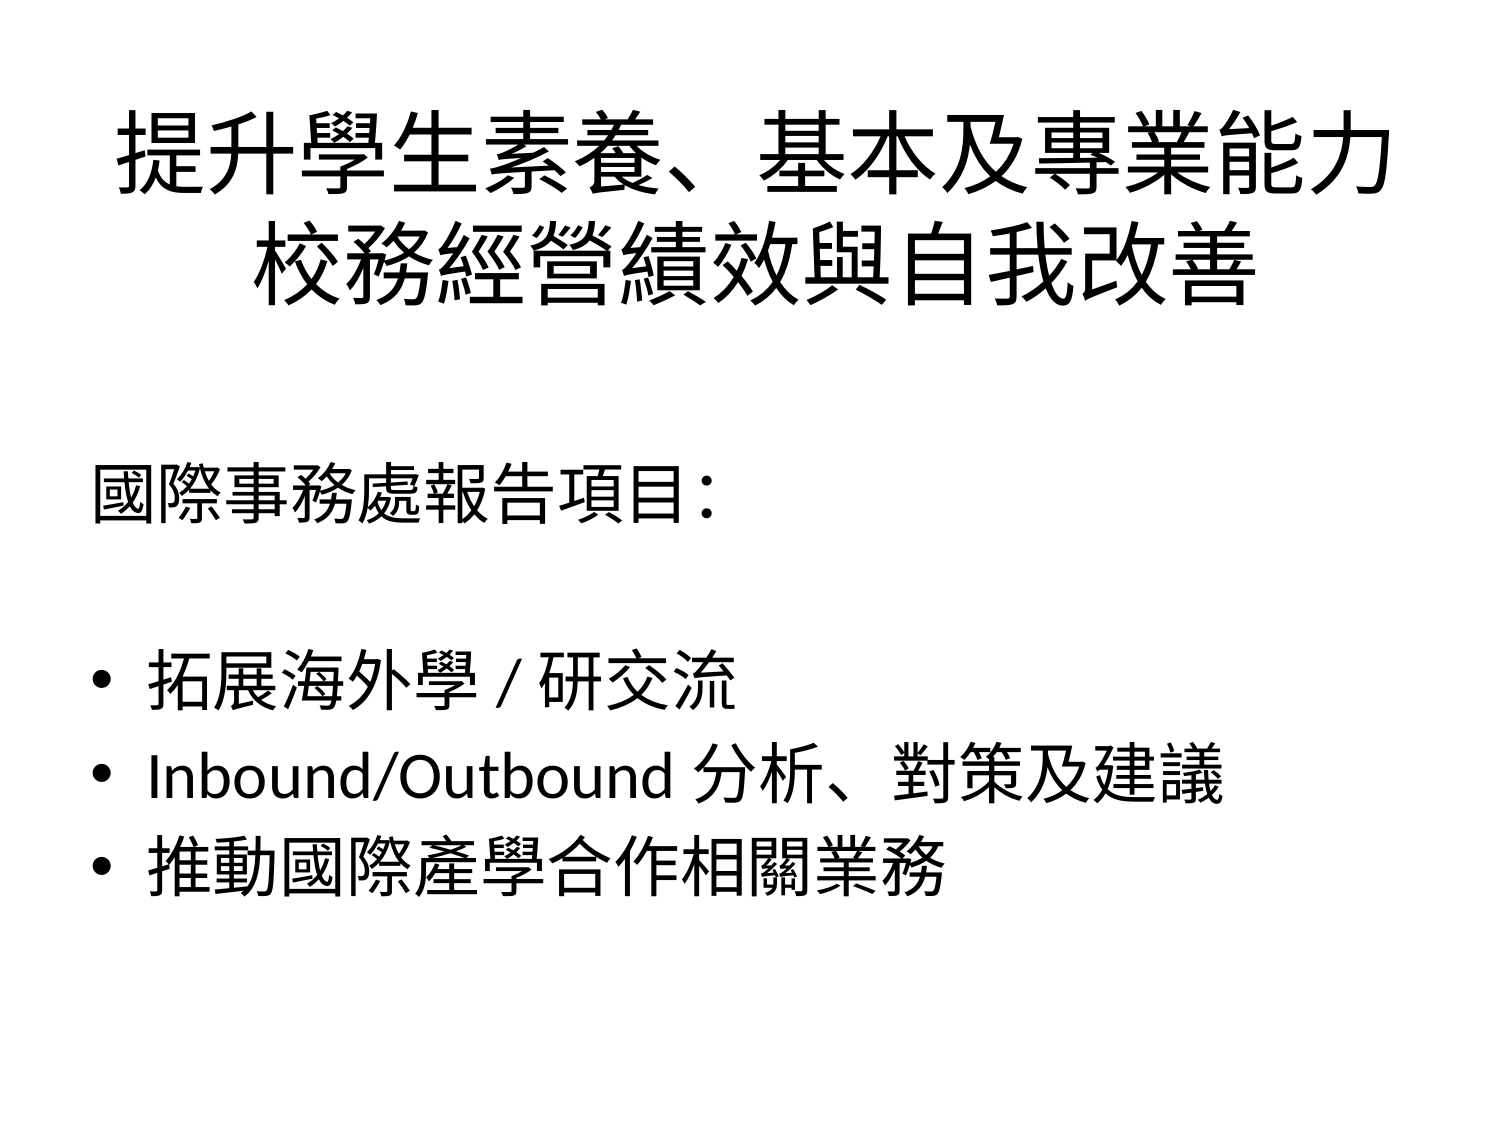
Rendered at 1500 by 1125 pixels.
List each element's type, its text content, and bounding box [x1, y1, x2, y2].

title 提升學生素養、基本及專業能力 校務經營績效與自我改善 [75, 45, 1439, 368]
list 國際事務處報告項目： 拓展海外學/研交流 Inbound/Outbound分析、對策及建議 推動國際產學合作相關業務 [75, 444, 1425, 1052]
